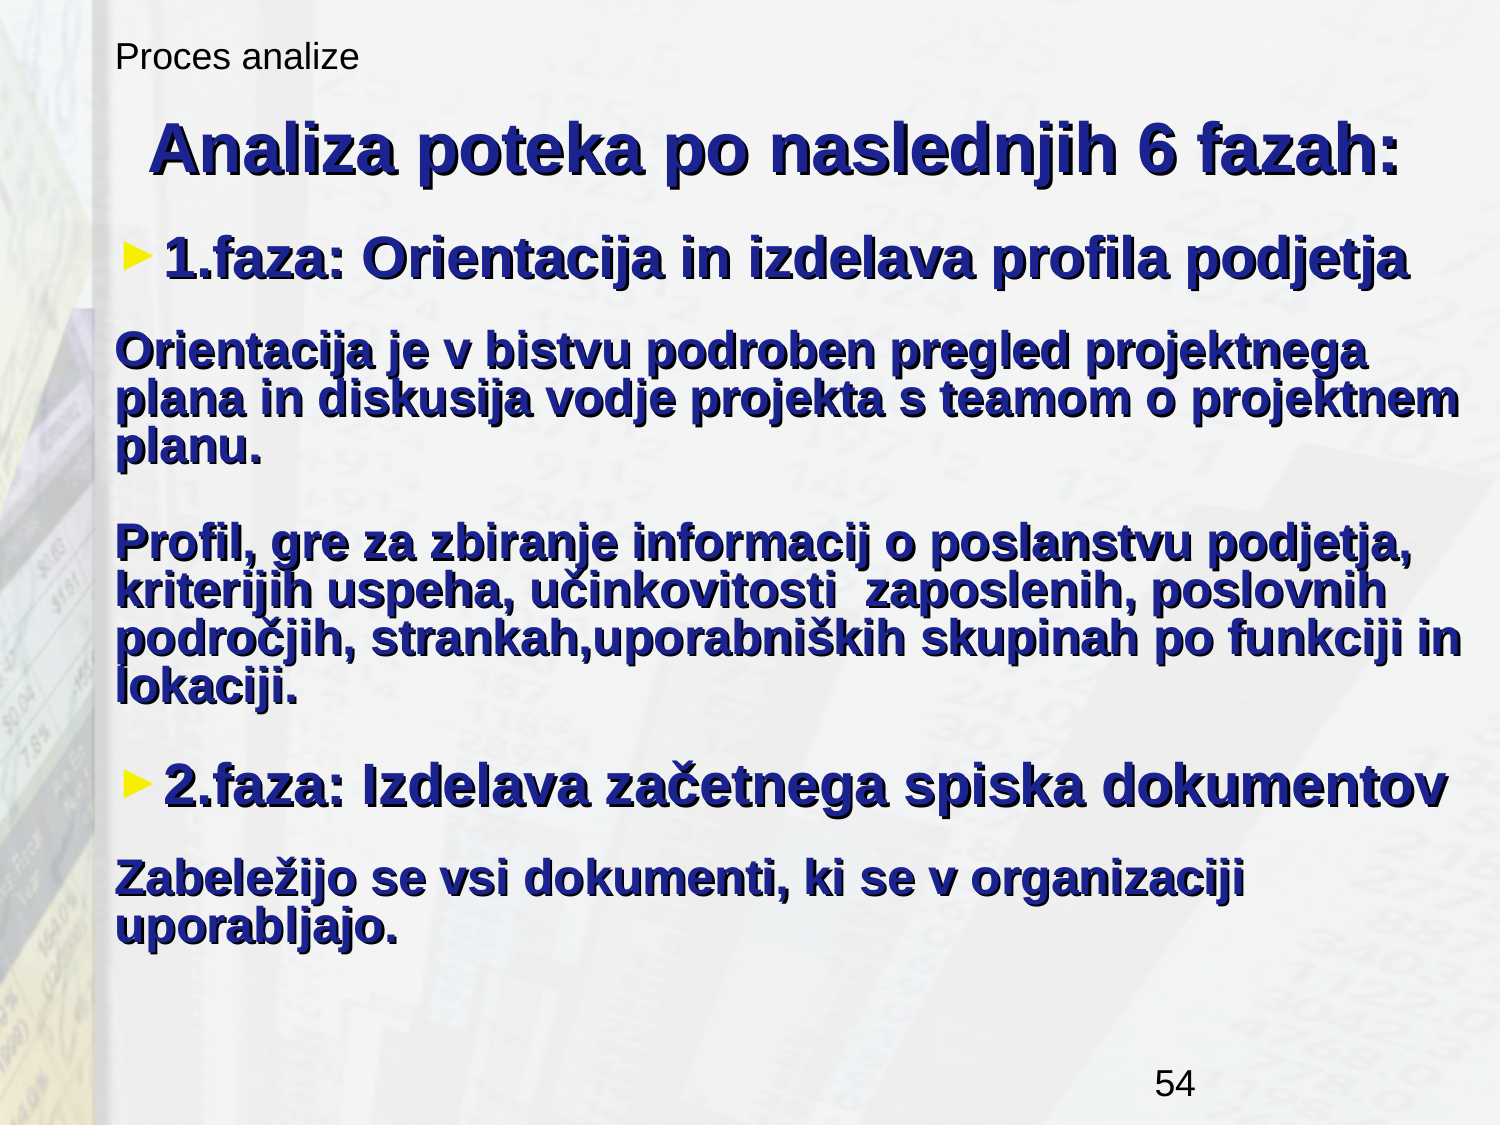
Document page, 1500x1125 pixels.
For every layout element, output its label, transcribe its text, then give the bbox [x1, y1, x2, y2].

text_box Proces analize [99, 24, 501, 86]
picture [0, 0, 1500, 1125]
list 1.faza: Orientacija in izdelava profila podjetja Orientacija je v bistvu podroben pregled projektnega plana in diskusija vodje projekta s teamom o projektnem planu. Profil, gre za zbiranje informacij o poslanstvu podjetja, kriterijih uspeha, učinkovitosti zaposlenih, poslovnih področjih, strankah,uporabniških skupinah po funkciji in lokaciji. 2.faza: Izdelava začetnega spiska dokumentov Zabeležijo se vsi dokumenti, ki se v organizaciji uporabljajo. [100, 224, 1500, 1125]
title Analiza poteka po naslednjih 6 fazah: [99, 49, 1450, 238]
